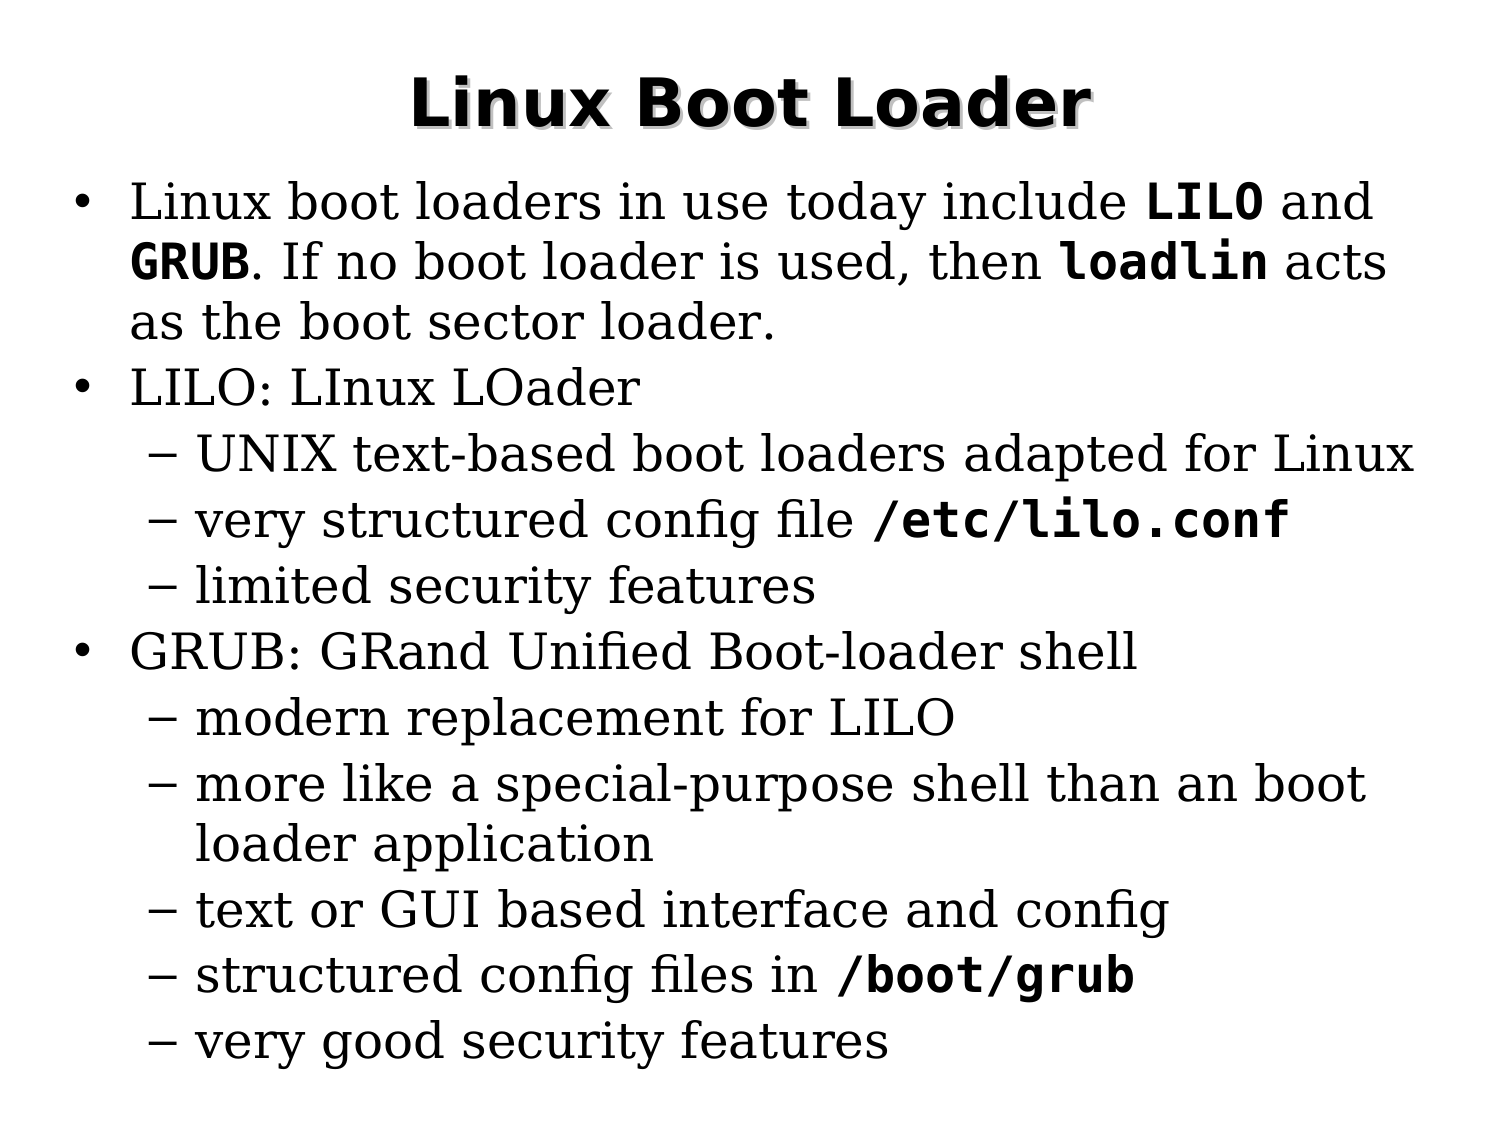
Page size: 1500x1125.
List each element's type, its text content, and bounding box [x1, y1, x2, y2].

title Linux Boot Loader [112, 52, 1388, 148]
list Linux boot loaders in use today include LILO and GRUB. If no boot loader is used, then loadlin acts as the boot sector loader. LILO: LInux LOader UNIX text-based boot loaders adapted for Linux very structured config file /etc/lilo.conf limited security features GRUB: GRand Unified Boot-loader shell modern replacement for LILO more like a special-purpose shell than an boot loader application text or GUI based interface and config structured config files in /boot/grub very good security features [59, 162, 1447, 1077]
